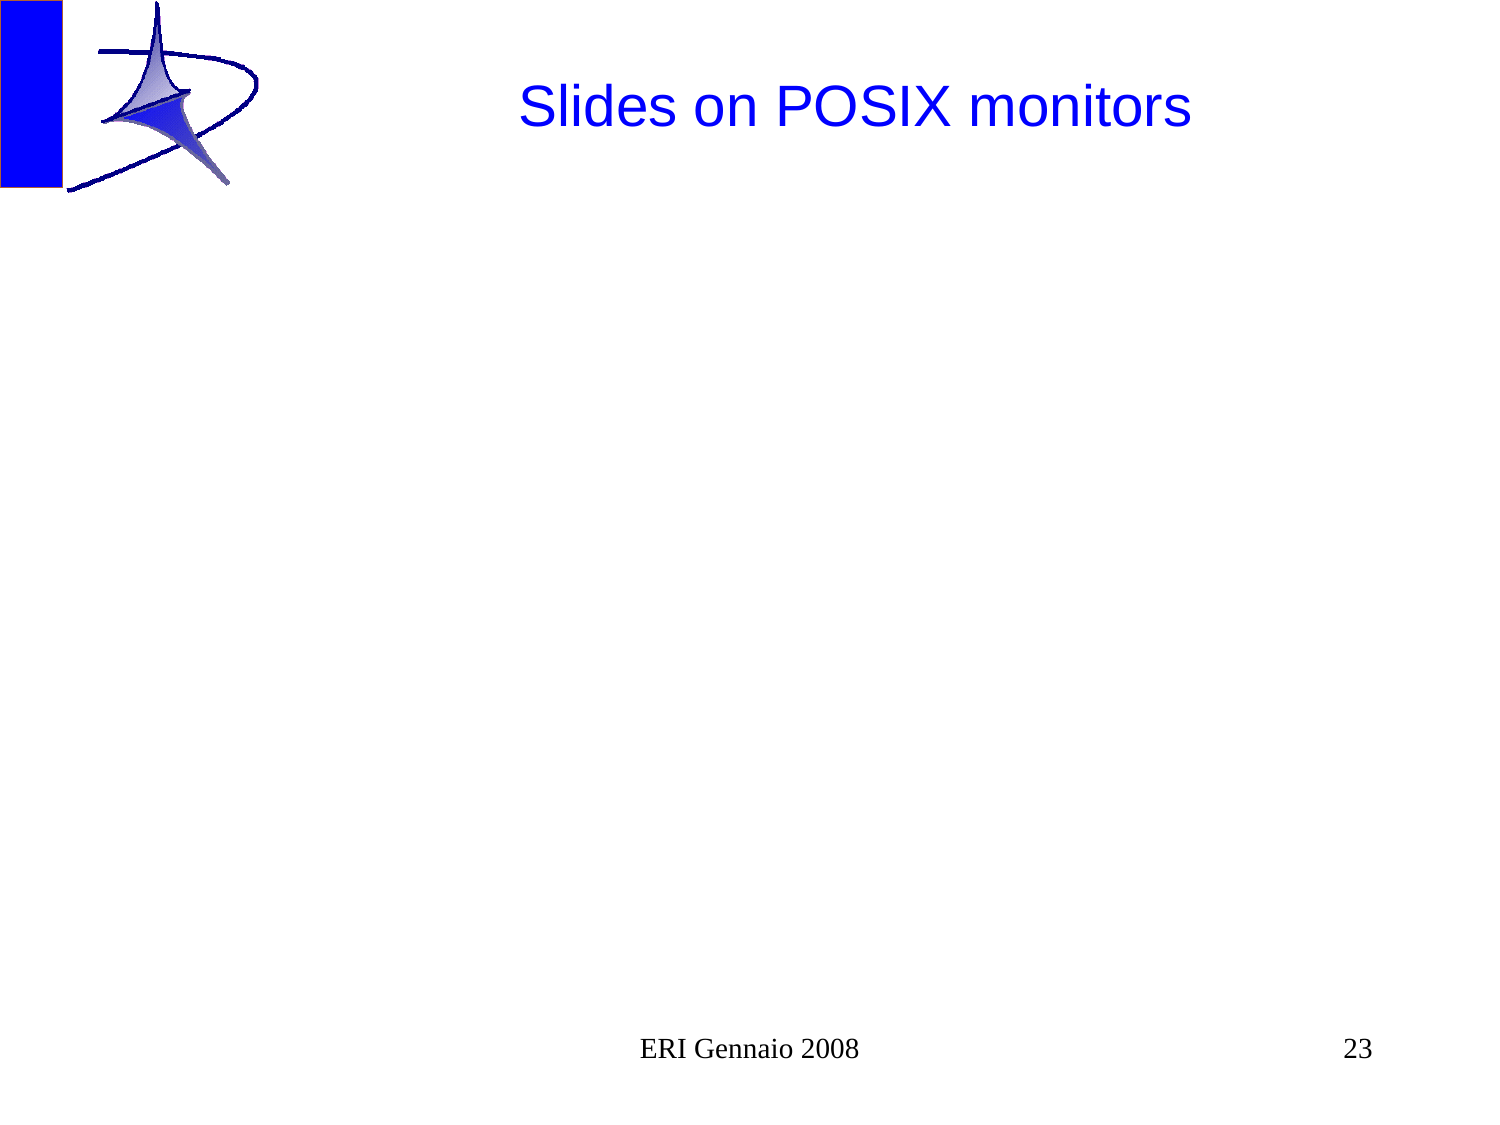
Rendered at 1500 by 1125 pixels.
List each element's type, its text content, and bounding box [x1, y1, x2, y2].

title Slides on POSIX monitors [262, 24, 1450, 188]
picture [62, 0, 263, 197]
